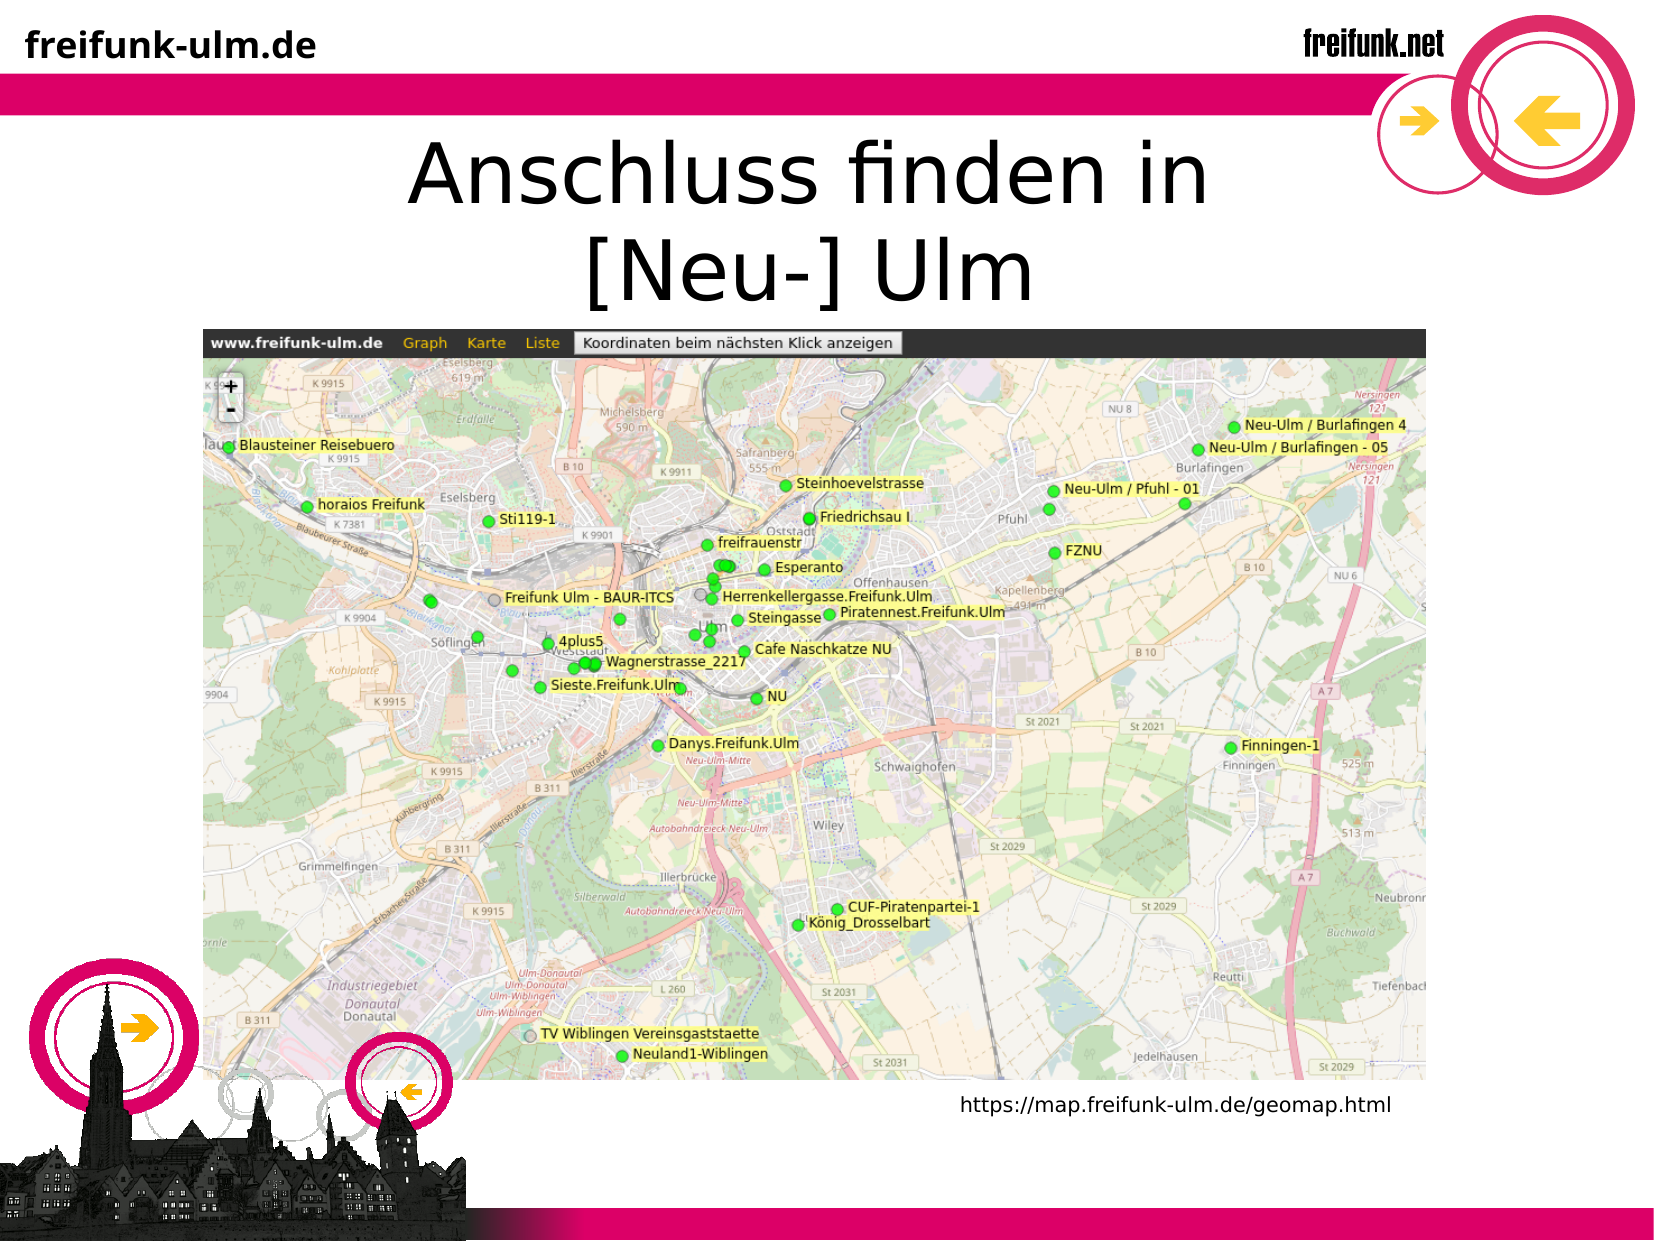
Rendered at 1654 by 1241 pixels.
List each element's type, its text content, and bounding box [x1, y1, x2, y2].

picture [0, 329, 1654, 1241]
text_box https://map.freifunk-ulm.de/geomap.html [945, 1085, 1411, 1126]
picture [0, 15, 1636, 196]
title Anschluss finden in [Neu-] Ulm [180, 196, 1441, 321]
